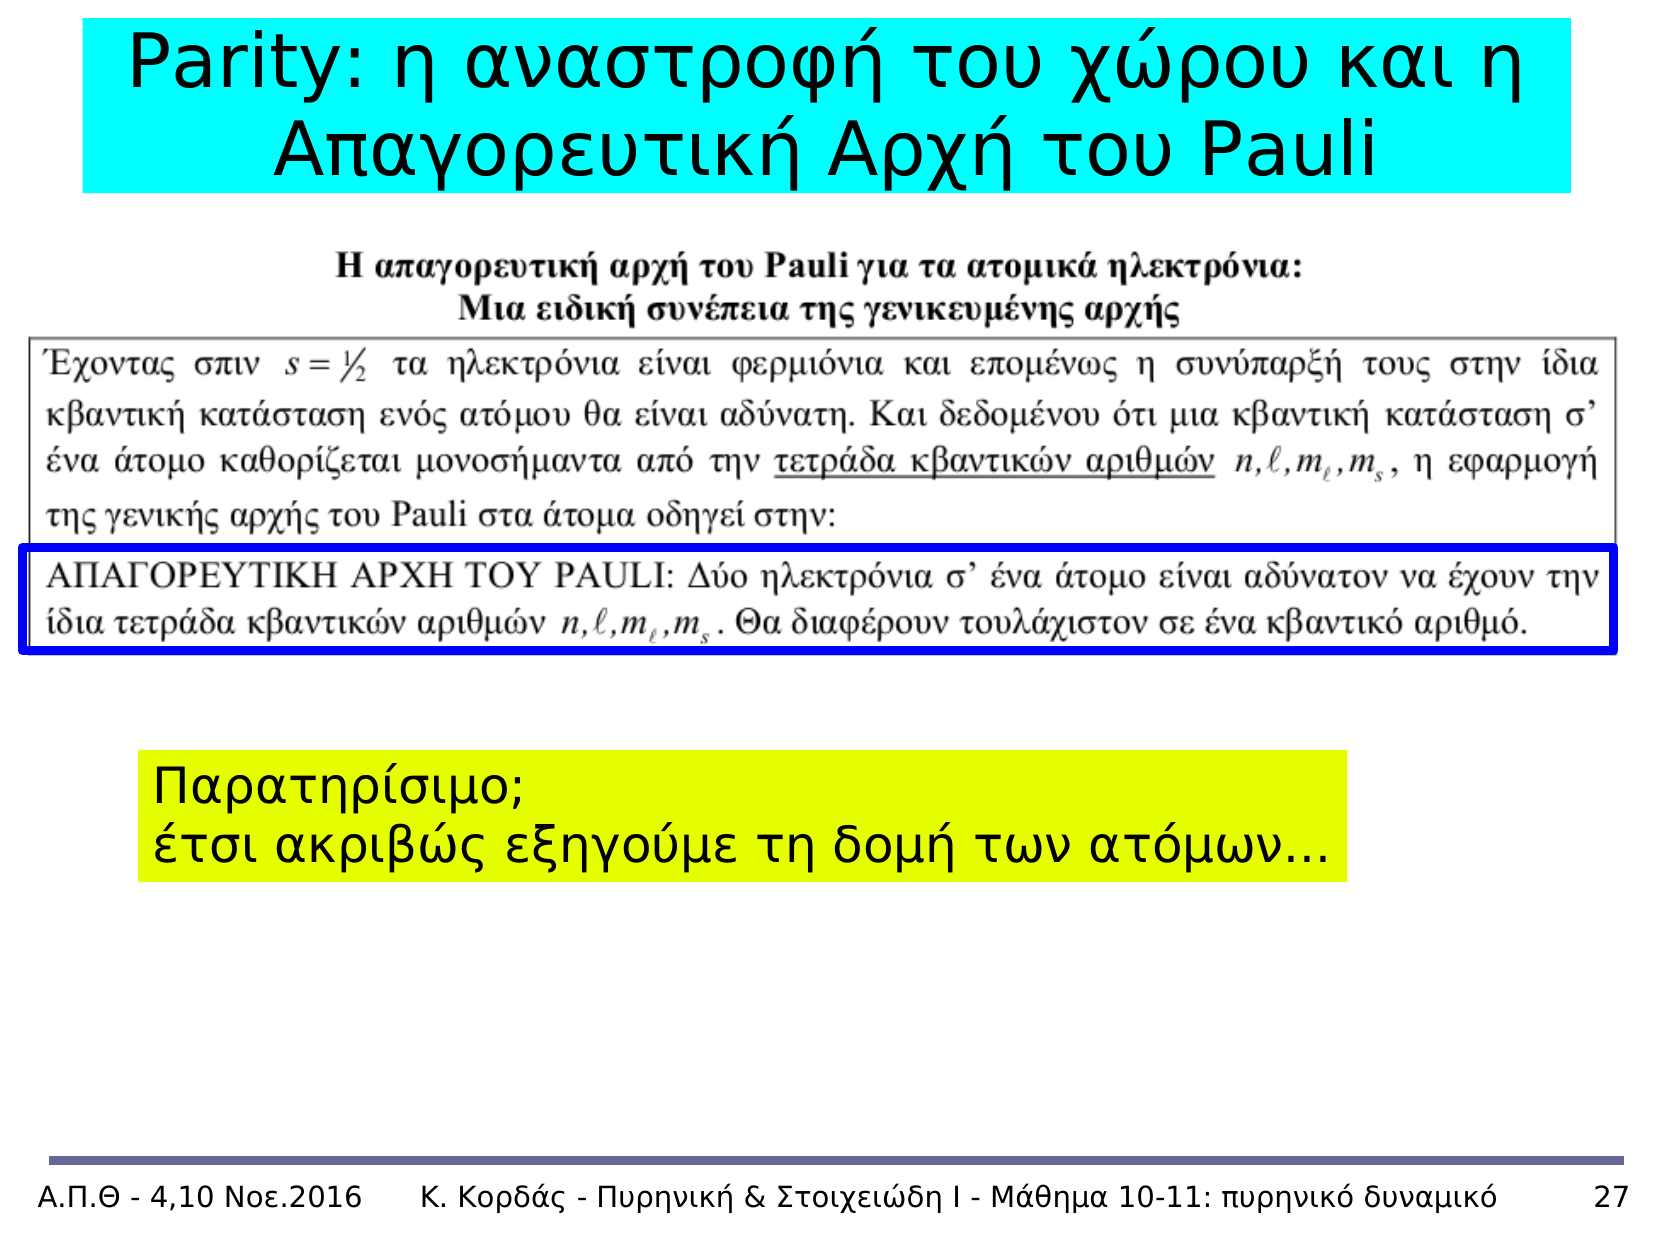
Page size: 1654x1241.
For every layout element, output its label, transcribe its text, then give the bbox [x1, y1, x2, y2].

picture [17, 245, 1625, 666]
title Parity: η αναστροφή του χώρου και η Απαγορευτική Αρχή του Pauli [82, 18, 1571, 194]
text_box Παρατηρίσιμο; έτσι ακριβώς εξηγούμε τη δομή των ατόμων... [138, 750, 1348, 882]
